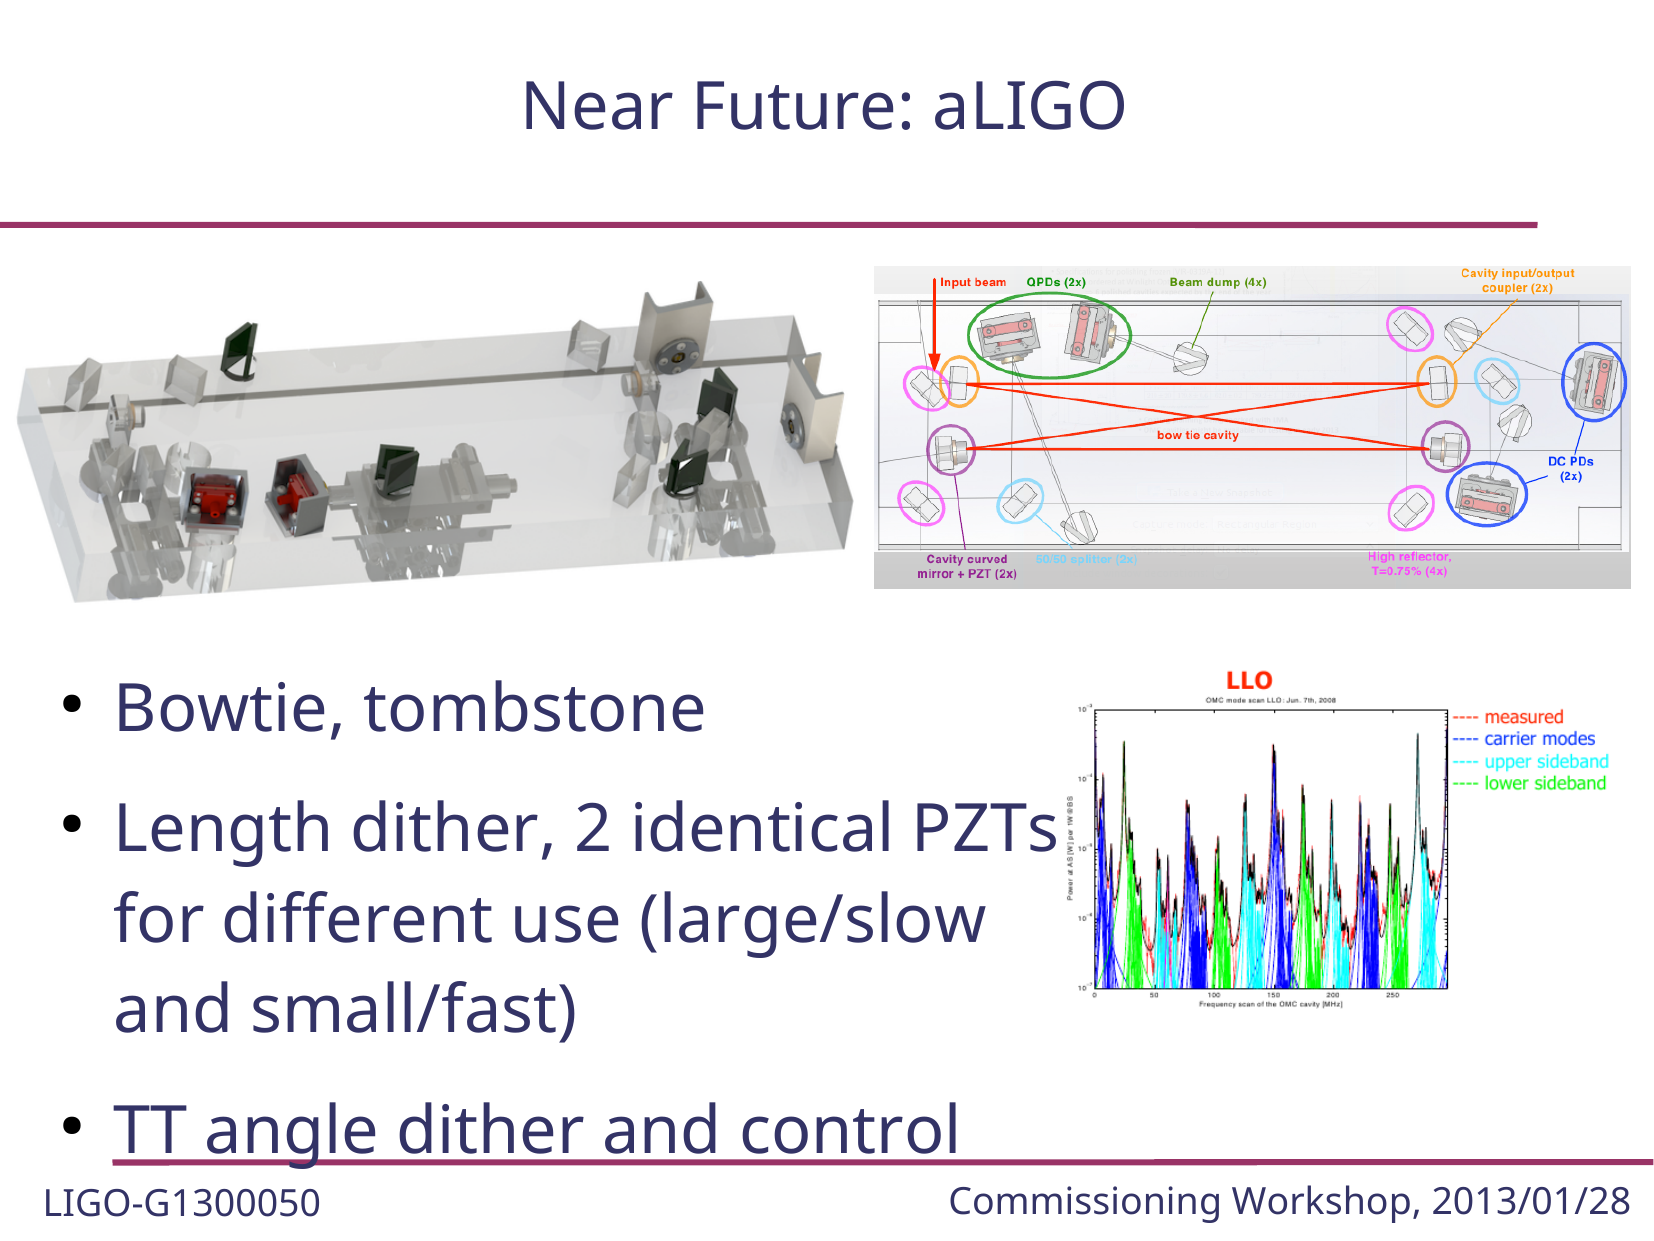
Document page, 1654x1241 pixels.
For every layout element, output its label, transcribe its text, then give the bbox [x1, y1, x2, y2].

title Near Future: aLIGO [187, 0, 1463, 208]
picture [14, 280, 855, 605]
picture [874, 266, 1631, 589]
picture [1069, 665, 1612, 1010]
list Bowtie, tombstone Length dither, 2 identical PZTs for different use (large/slow and small/fast) TT angle dither and control [42, 659, 1069, 1153]
